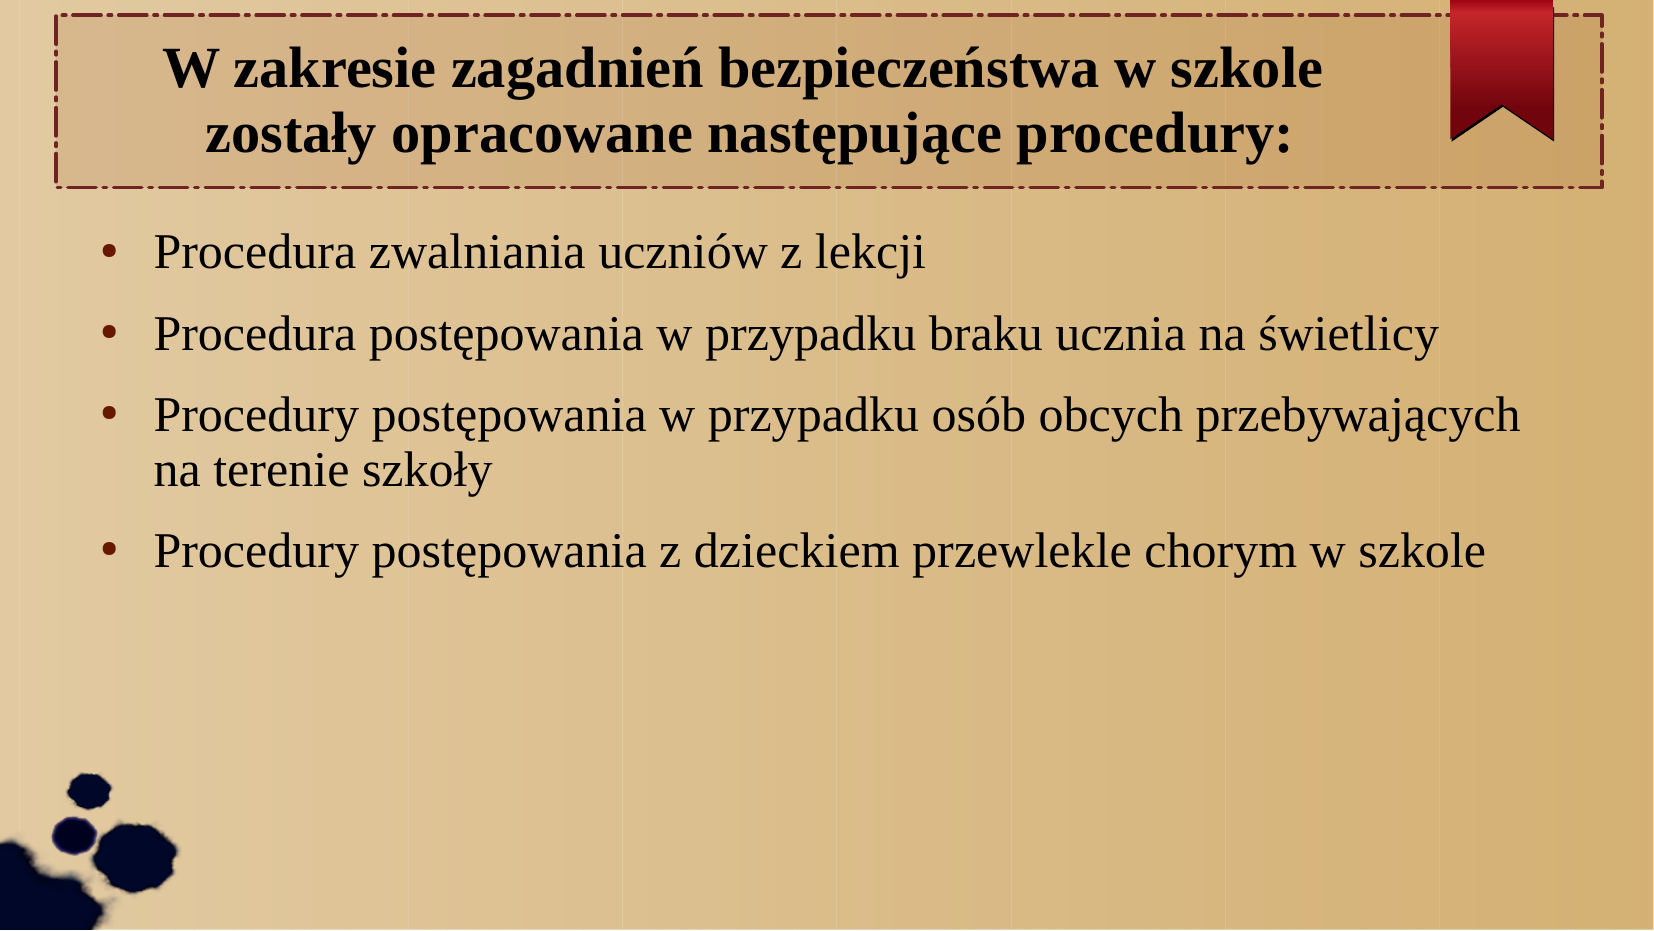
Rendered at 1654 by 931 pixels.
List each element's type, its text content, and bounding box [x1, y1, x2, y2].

list Procedura zwalniania uczniów z lekcji Procedura postępowania w przypadku braku ucznia na świetlicy Procedury postępowania w przypadku osób obcych przebywających na terenie szkoły Procedury postępowania z dzieckiem przewlekle chorym w szkole [82, 224, 1571, 764]
title W zakresie zagadnień bezpieczeństwa w szkole zostały opracowane następujące procedury: [59, 11, 1441, 189]
